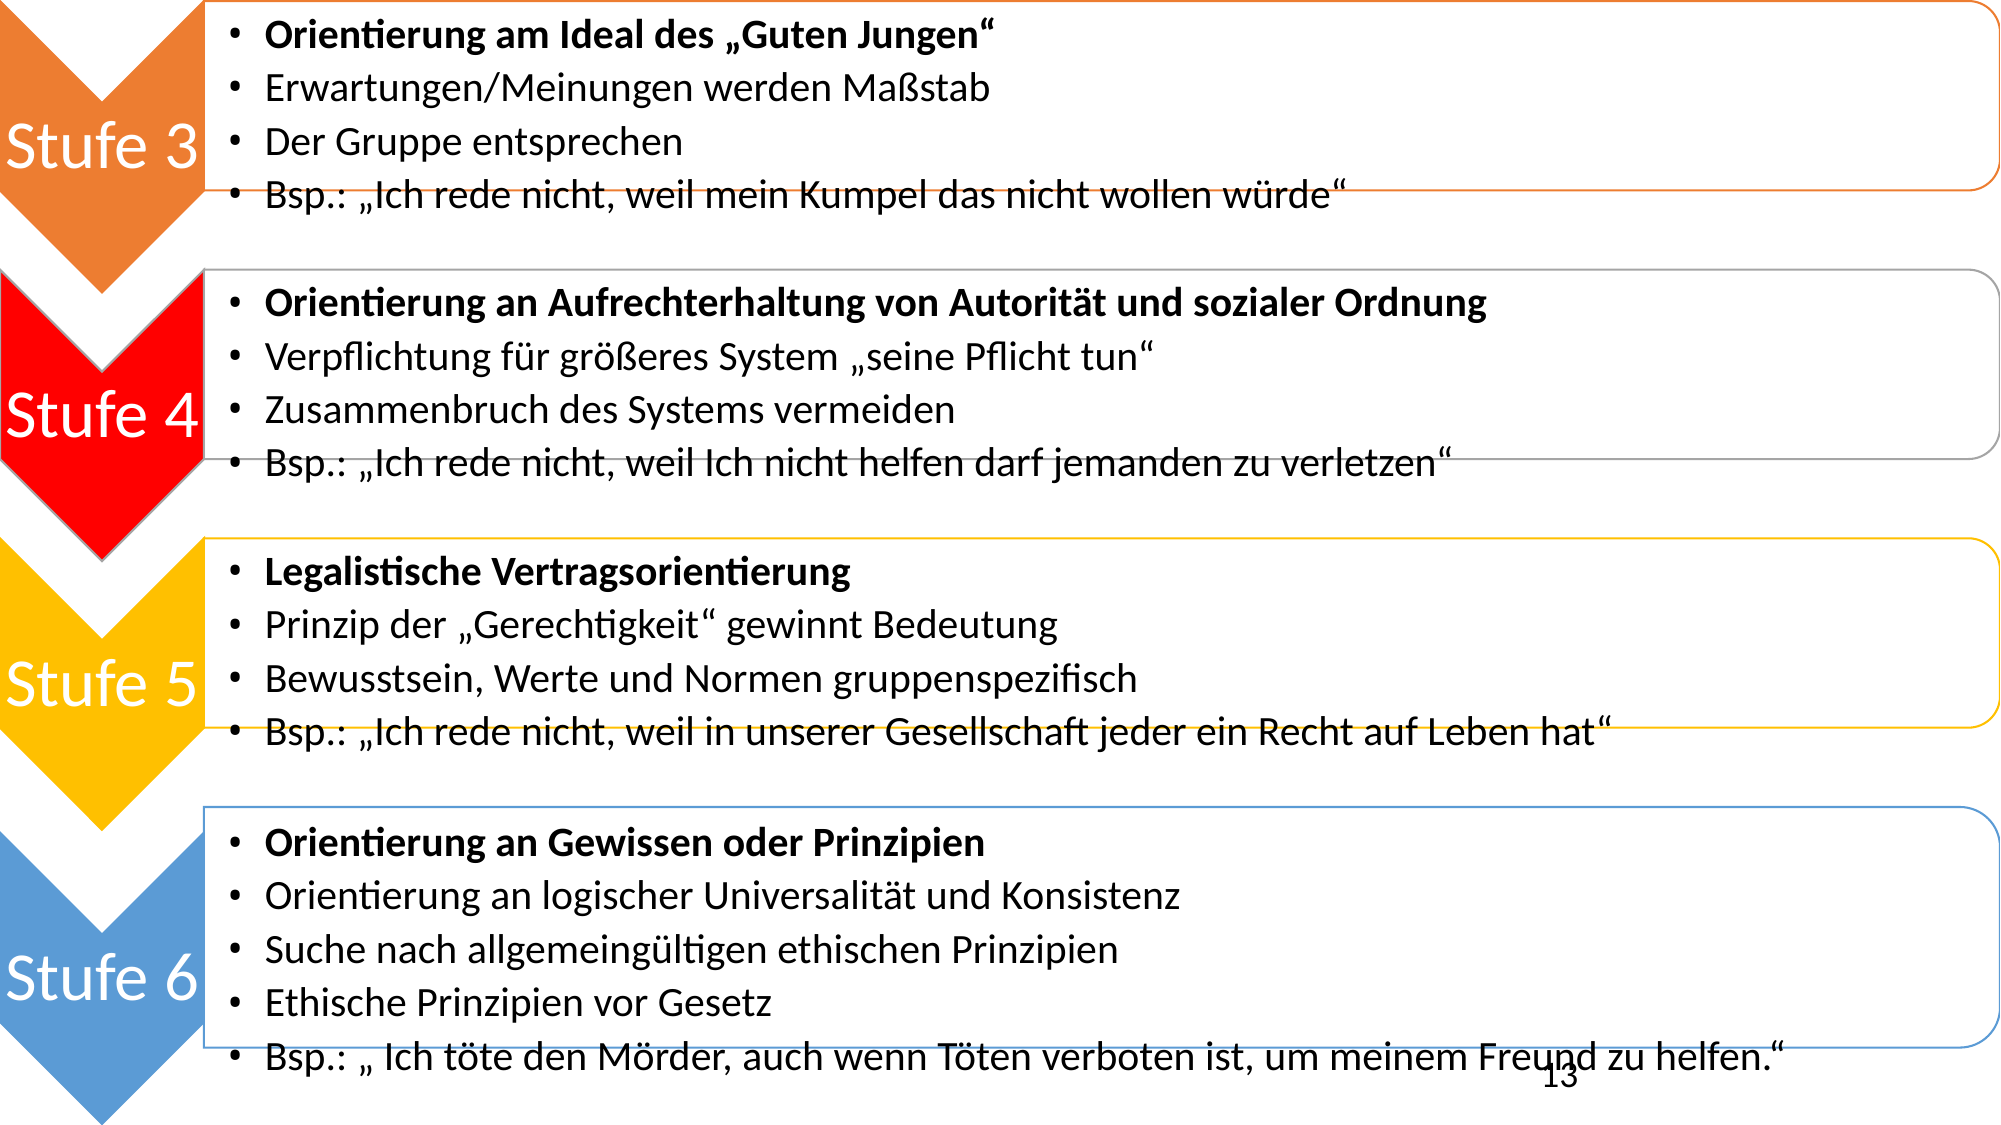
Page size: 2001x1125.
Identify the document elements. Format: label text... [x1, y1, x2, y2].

text_box Stufe 5 [0, 538, 204, 830]
text_box Orientierung an Aufrechterhaltung von Autorität und sozialer Ordnung Verpflichtung für größeres System „seine Pflicht tun“ Zusammenbruch des Systems vermeiden Bsp.: „Ich rede nicht, weil Ich nicht helfen darf jemanden zu verletzen“ [203, 269, 2000, 460]
text_box [1525, 1042, 1976, 1103]
text_box Stufe 4 [0, 269, 204, 562]
text_box Stufe 3 [0, 1, 204, 293]
text_box Orientierung an Gewissen oder Prinzipien Orientierung an logischer Universalität und Konsistenz Suche nach allgemeingültigen ethischen Prinzipien Ethische Prinzipien vor Gesetz Bsp.: „ Ich töte den Mörder, auch wenn Töten verboten ist, um meinem Freund zu helfen.“ [203, 806, 2000, 1048]
text_box Stufe 6 [0, 832, 203, 1124]
text_box Orientierung am Ideal des „Guten Jungen“ Erwartungen/Meinungen werden Maßstab Der Gruppe entsprechen Bsp.: „Ich rede nicht, weil mein Kumpel das nicht wollen würde“ [203, 1, 2000, 191]
text_box Legalistische Vertragsorientierung Prinzip der „Gerechtigkeit“ gewinnt Bedeutung Bewusstsein, Werte und Normen gruppenspezifisch Bsp.: „Ich rede nicht, weil in unserer Gesellschaft jeder ein Recht auf Leben hat“ [203, 538, 2000, 728]
